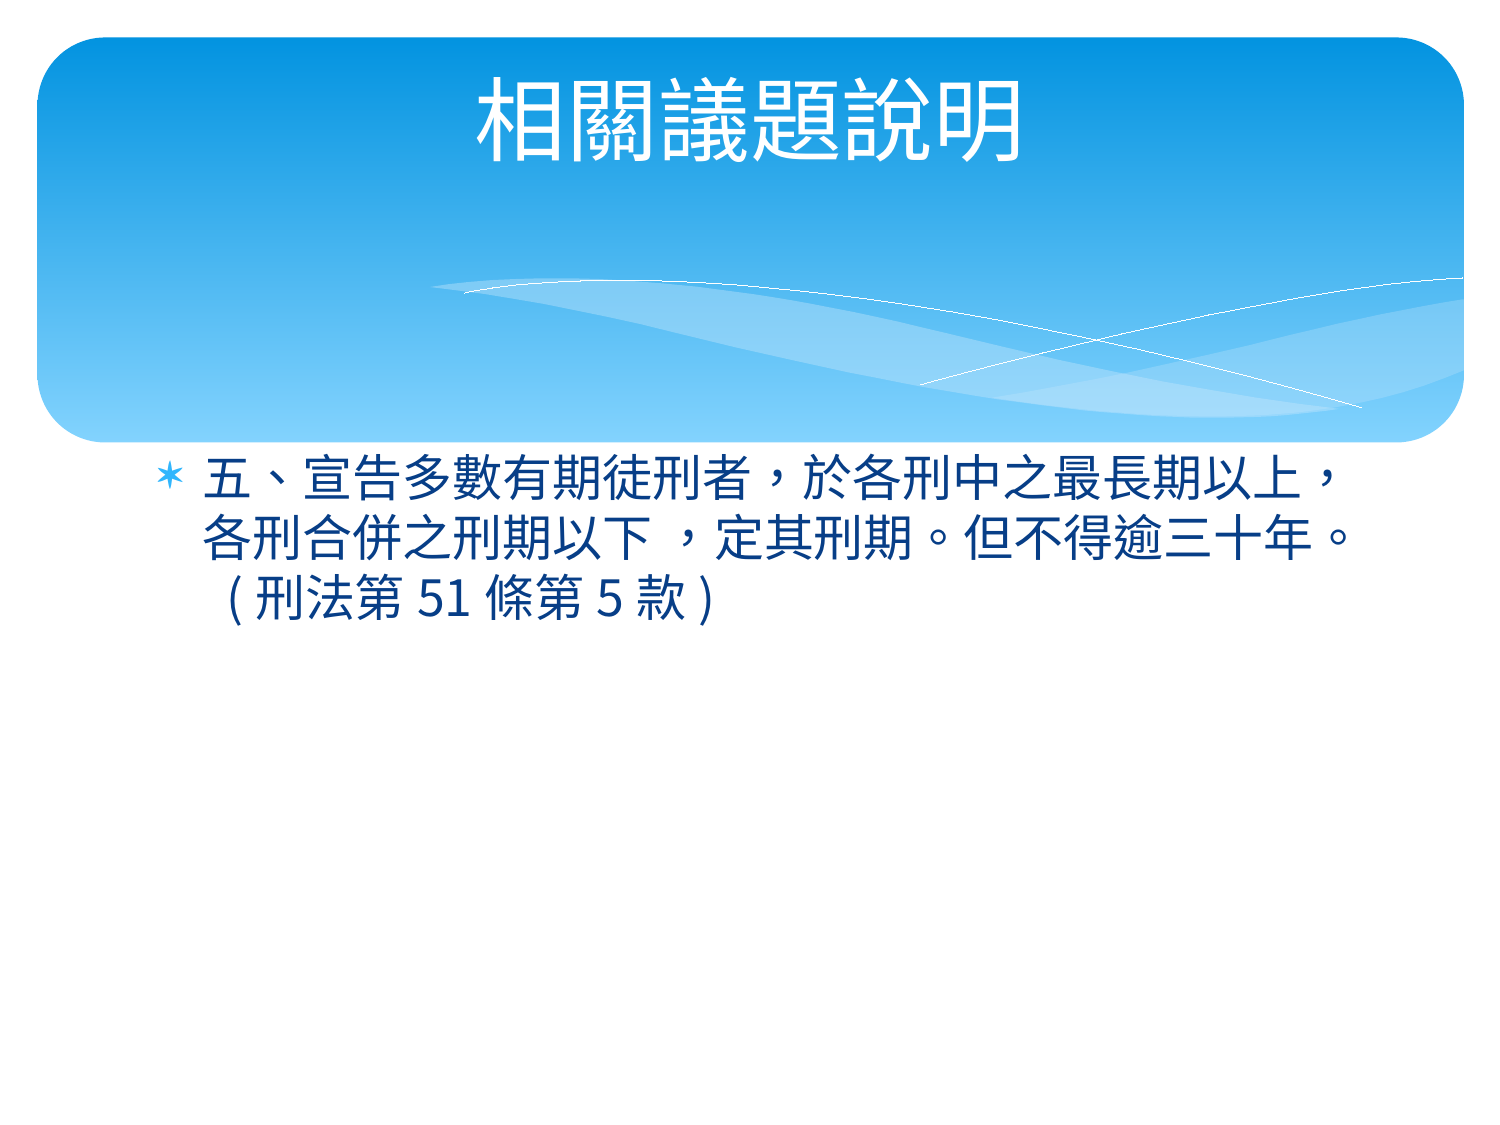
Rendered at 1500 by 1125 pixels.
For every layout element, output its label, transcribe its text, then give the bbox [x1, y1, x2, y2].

list 五、宣告多數有期徒刑者，於各刑中之最長期以上，各刑合併之刑期以下 ，定其刑期。但不得逾三十年。 (刑法第51條第5款) [143, 438, 1359, 1005]
title 相關議題說明 [75, 55, 1425, 261]
